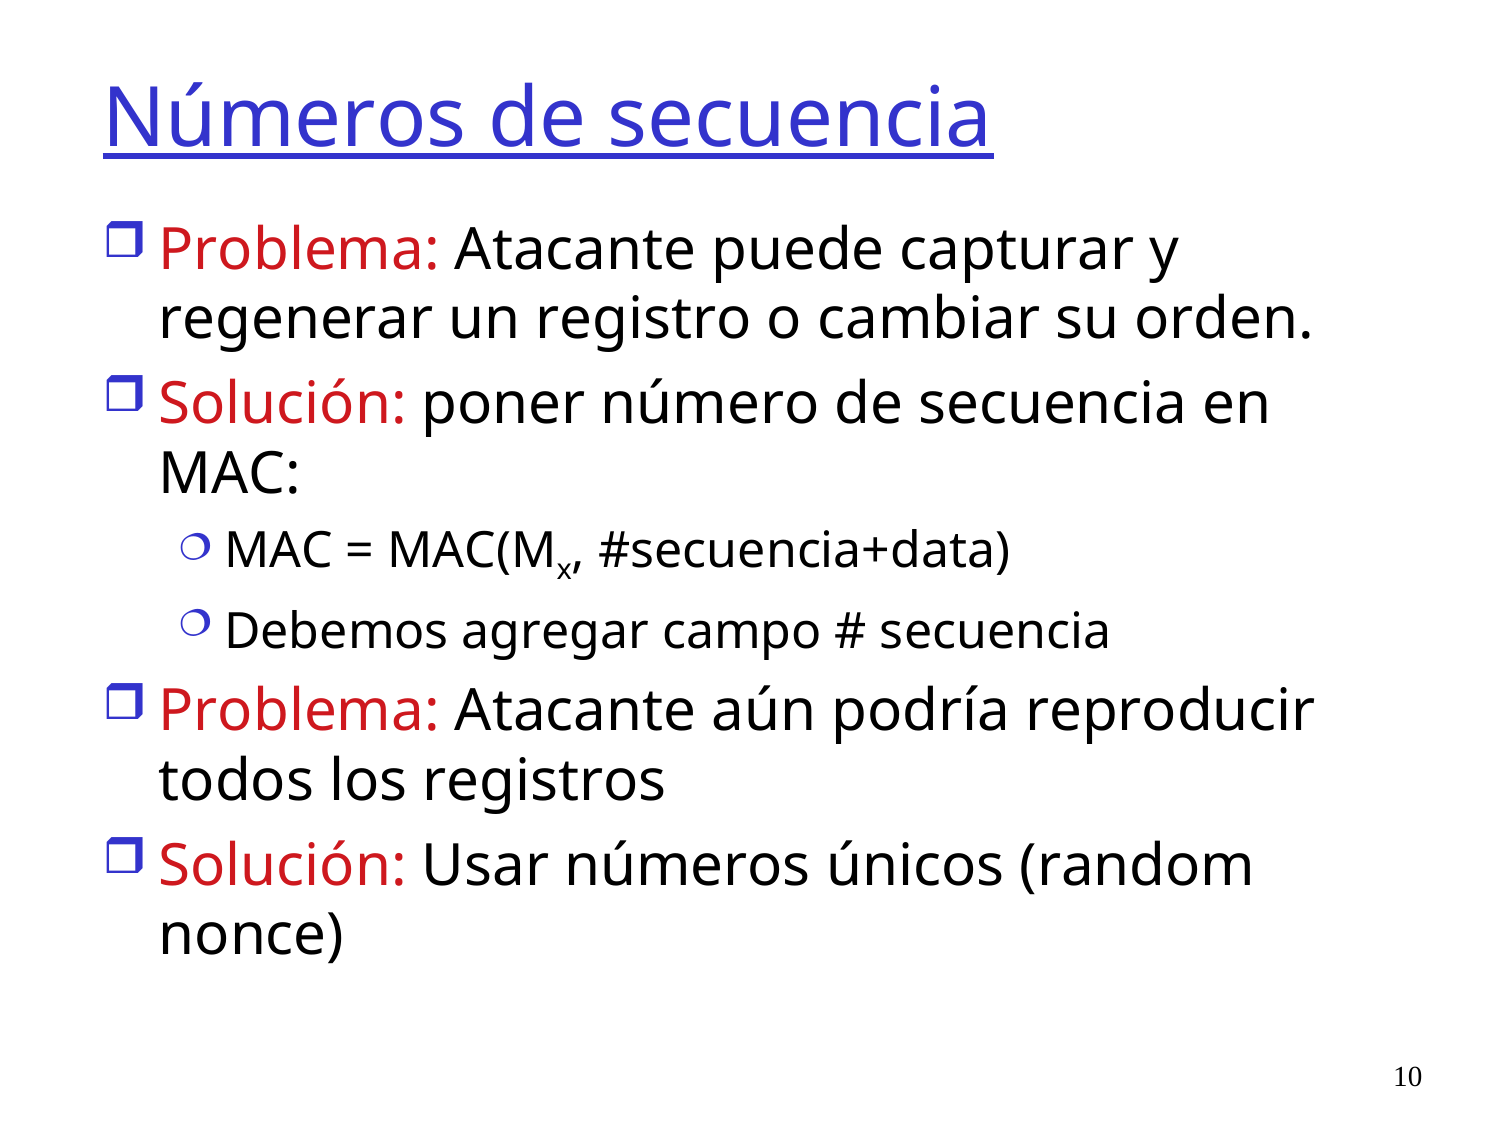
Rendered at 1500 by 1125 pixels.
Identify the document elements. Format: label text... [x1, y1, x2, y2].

text_box <number> [1362, 1050, 1438, 1125]
title Números de secuencia [87, 19, 1363, 203]
list Problema: Atacante puede capturar y regenerar un registro o cambiar su orden. Solución: poner número de secuencia en MAC: MAC = MAC(Mx, #secuencia+data) Debemos agregar campo # secuencia Problema: Atacante aún podría reproducir todos los registros Solución: Usar números únicos (random nonce) [87, 203, 1363, 1039]
